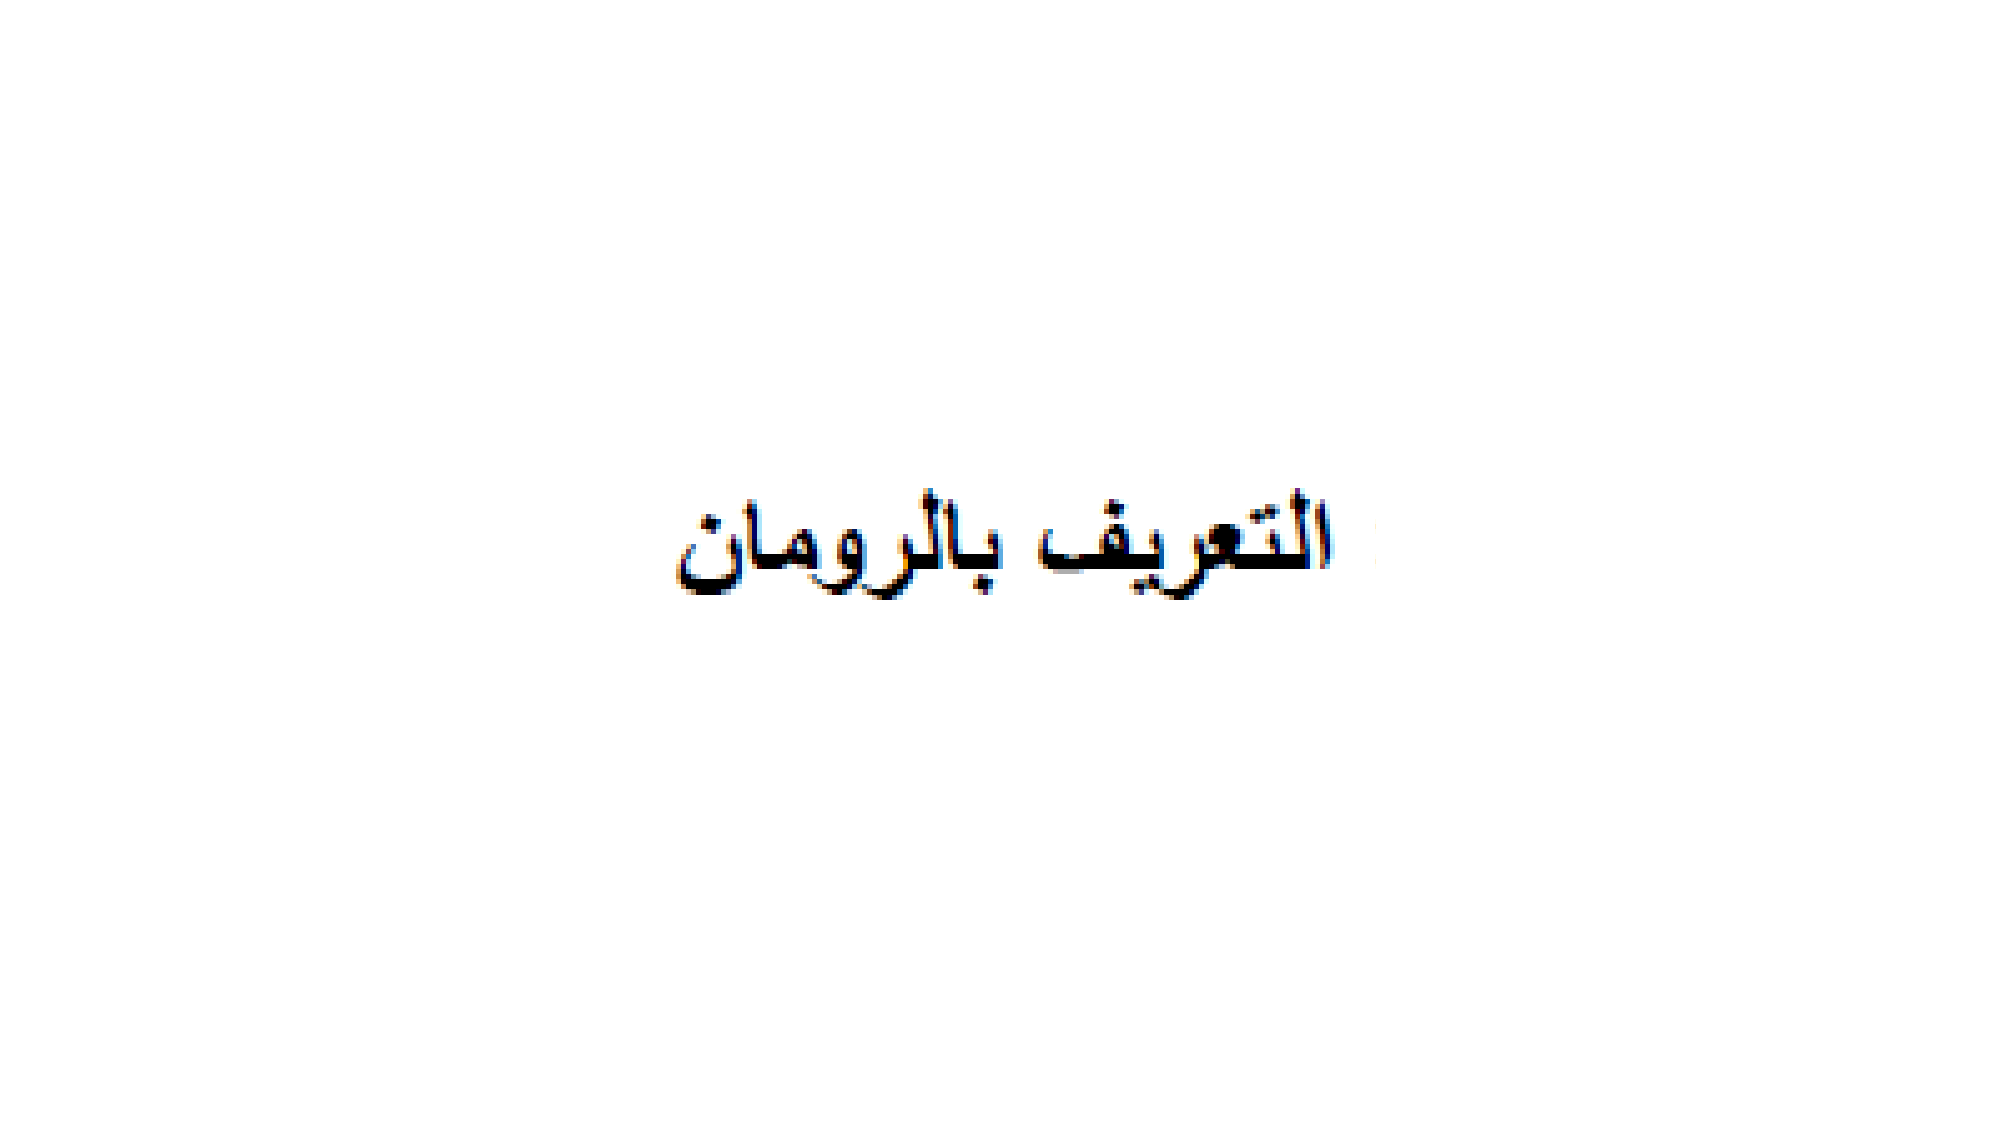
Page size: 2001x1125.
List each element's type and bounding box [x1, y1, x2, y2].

picture [581, 393, 1376, 686]
